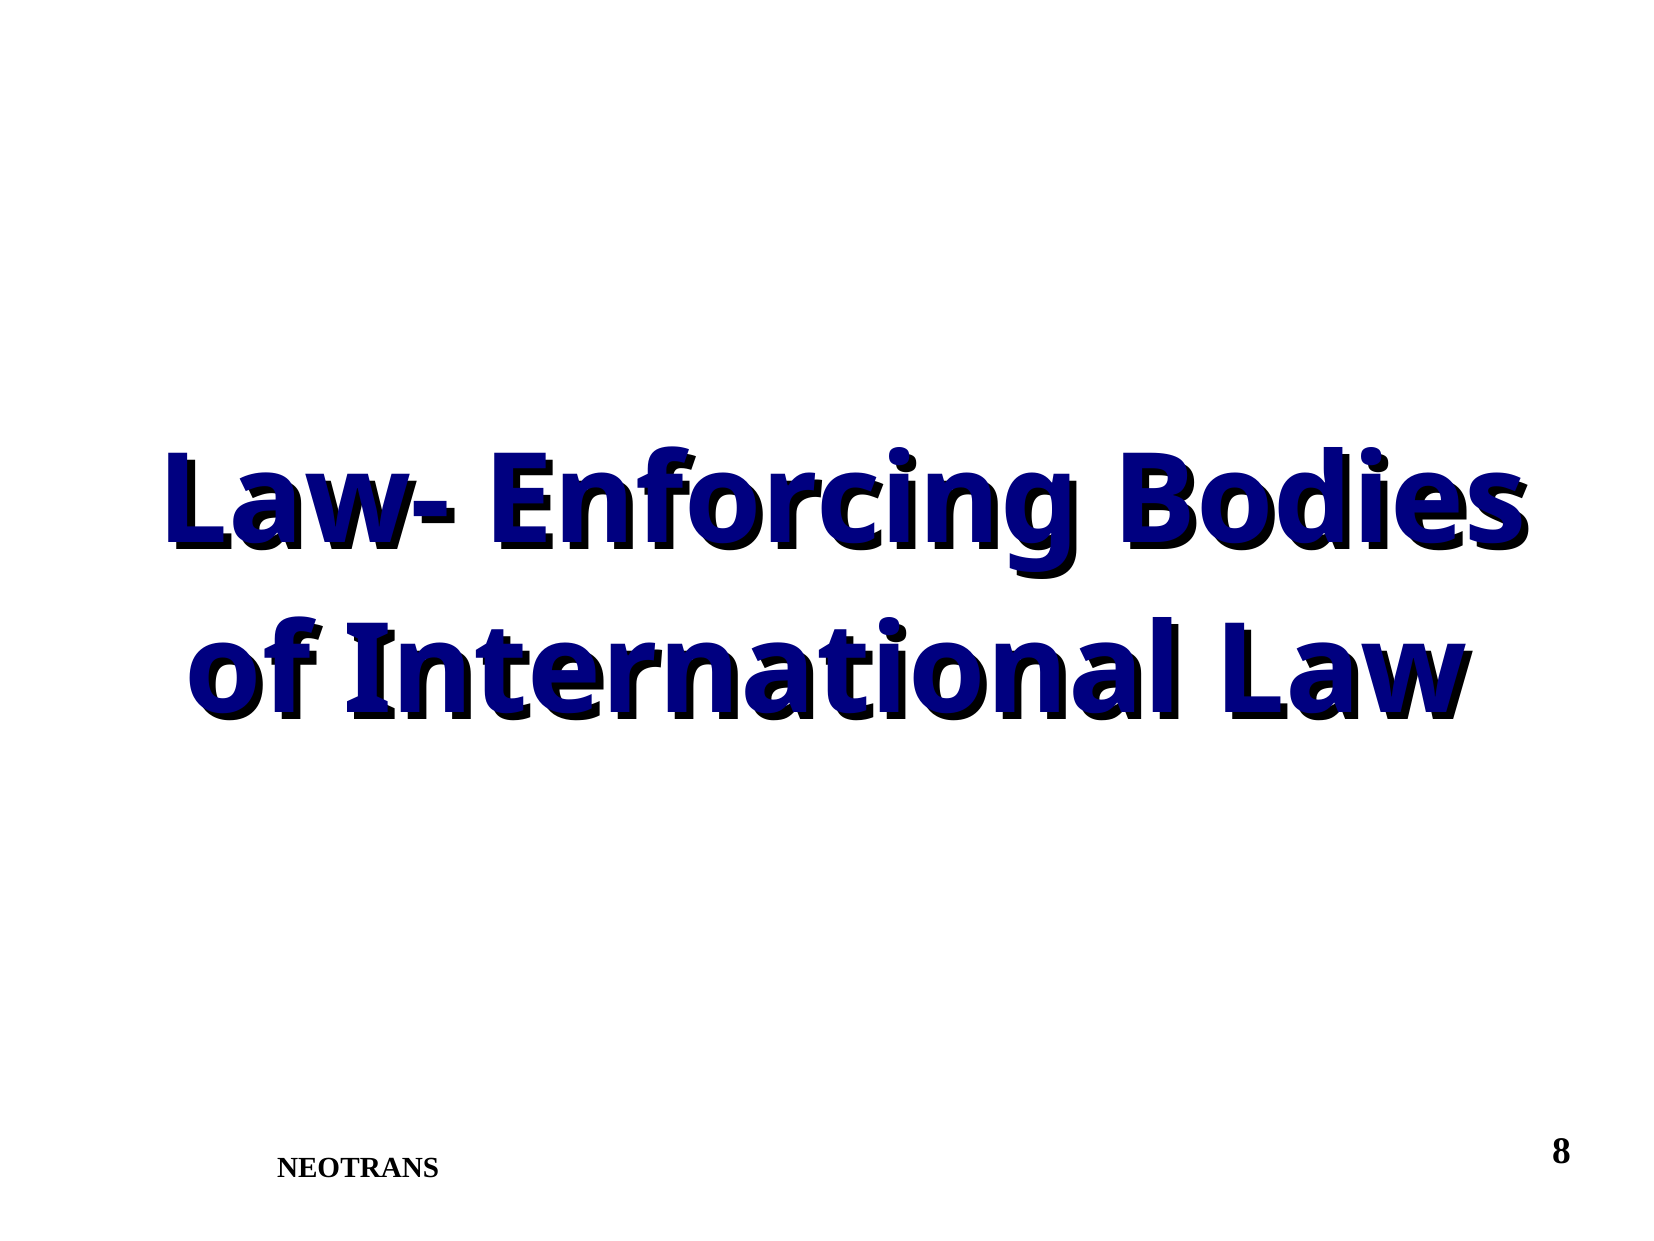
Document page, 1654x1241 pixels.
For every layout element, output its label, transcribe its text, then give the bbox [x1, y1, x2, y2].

subtitle Law- Enforcing Bodies of International Law [82, 49, 1571, 1109]
